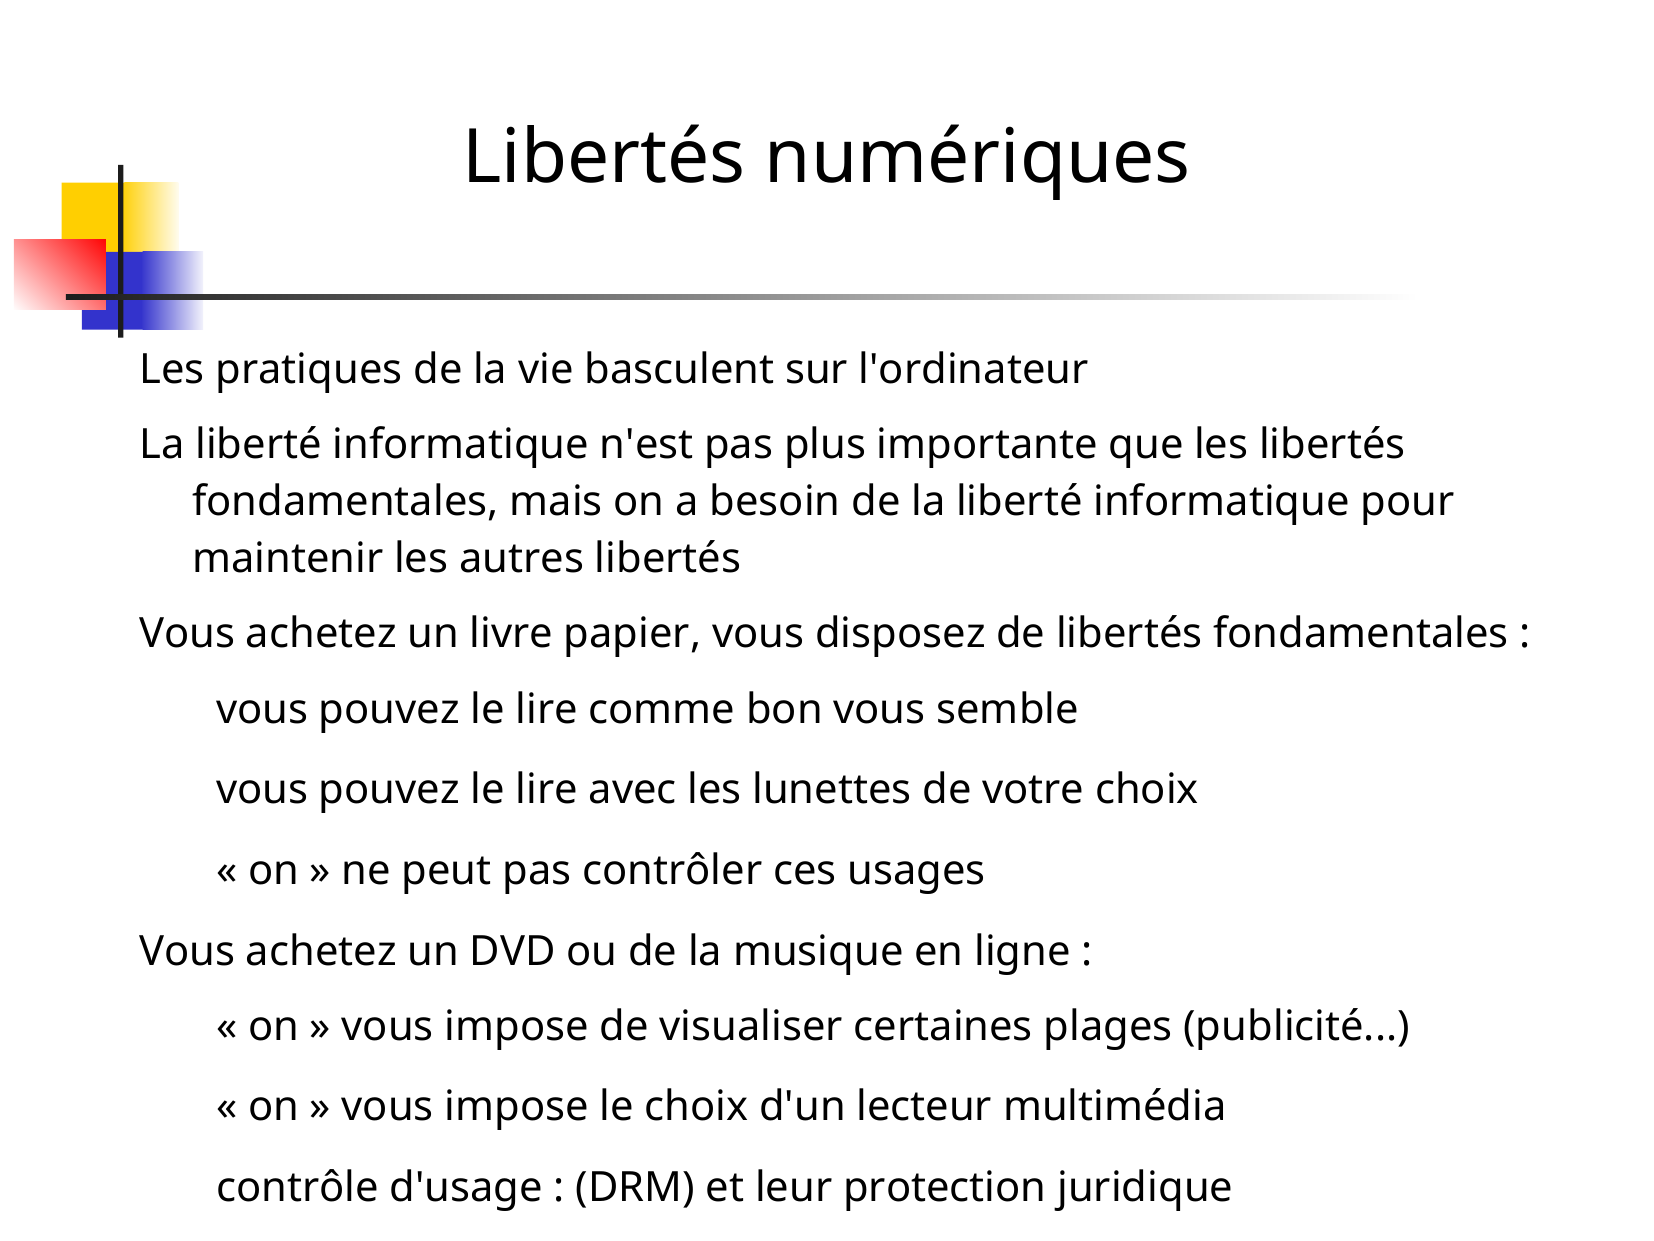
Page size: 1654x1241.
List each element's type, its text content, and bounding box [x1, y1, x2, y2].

title Libertés numériques [82, 49, 1571, 257]
list Les pratiques de la vie basculent sur l'ordinateur La liberté informatique n'est pas plus importante que les libertés fondamentales, mais on a besoin de la liberté informatique pour maintenir les autres libertés Vous achetez un livre papier, vous disposez de libertés fondamentales : vous pouvez le lire comme bon vous semble vous pouvez le lire avec les lunettes de votre choix « on » ne peut pas contrôler ces usages Vous achetez un DVD ou de la musique en ligne : « on » vous impose de visualiser certaines plages (publicité...) « on » vous impose le choix d'un lecteur multimédia contrôle d'usage : (DRM) et leur protection juridique [121, 338, 1534, 1241]
